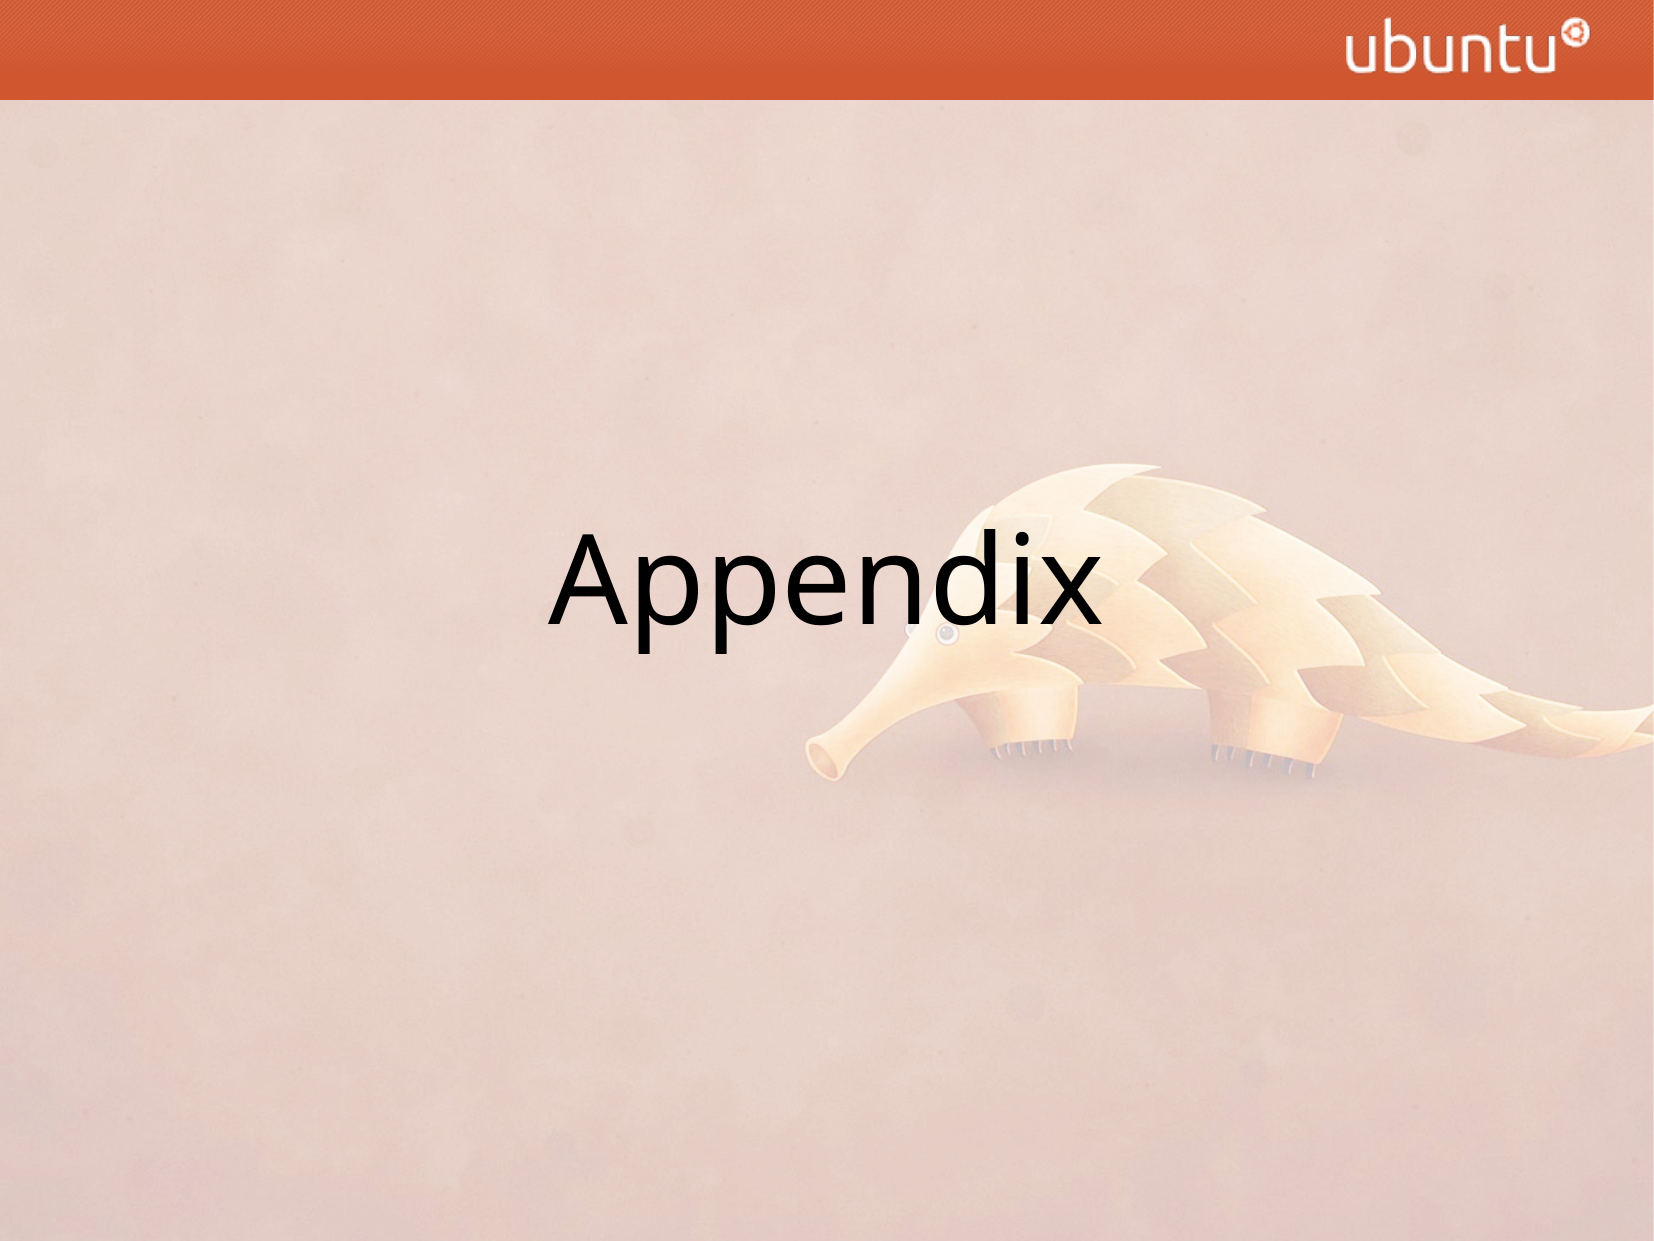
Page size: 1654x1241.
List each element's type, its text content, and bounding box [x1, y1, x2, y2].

subtitle Appendix [82, 141, 1571, 1010]
picture [0, 0, 1654, 1241]
